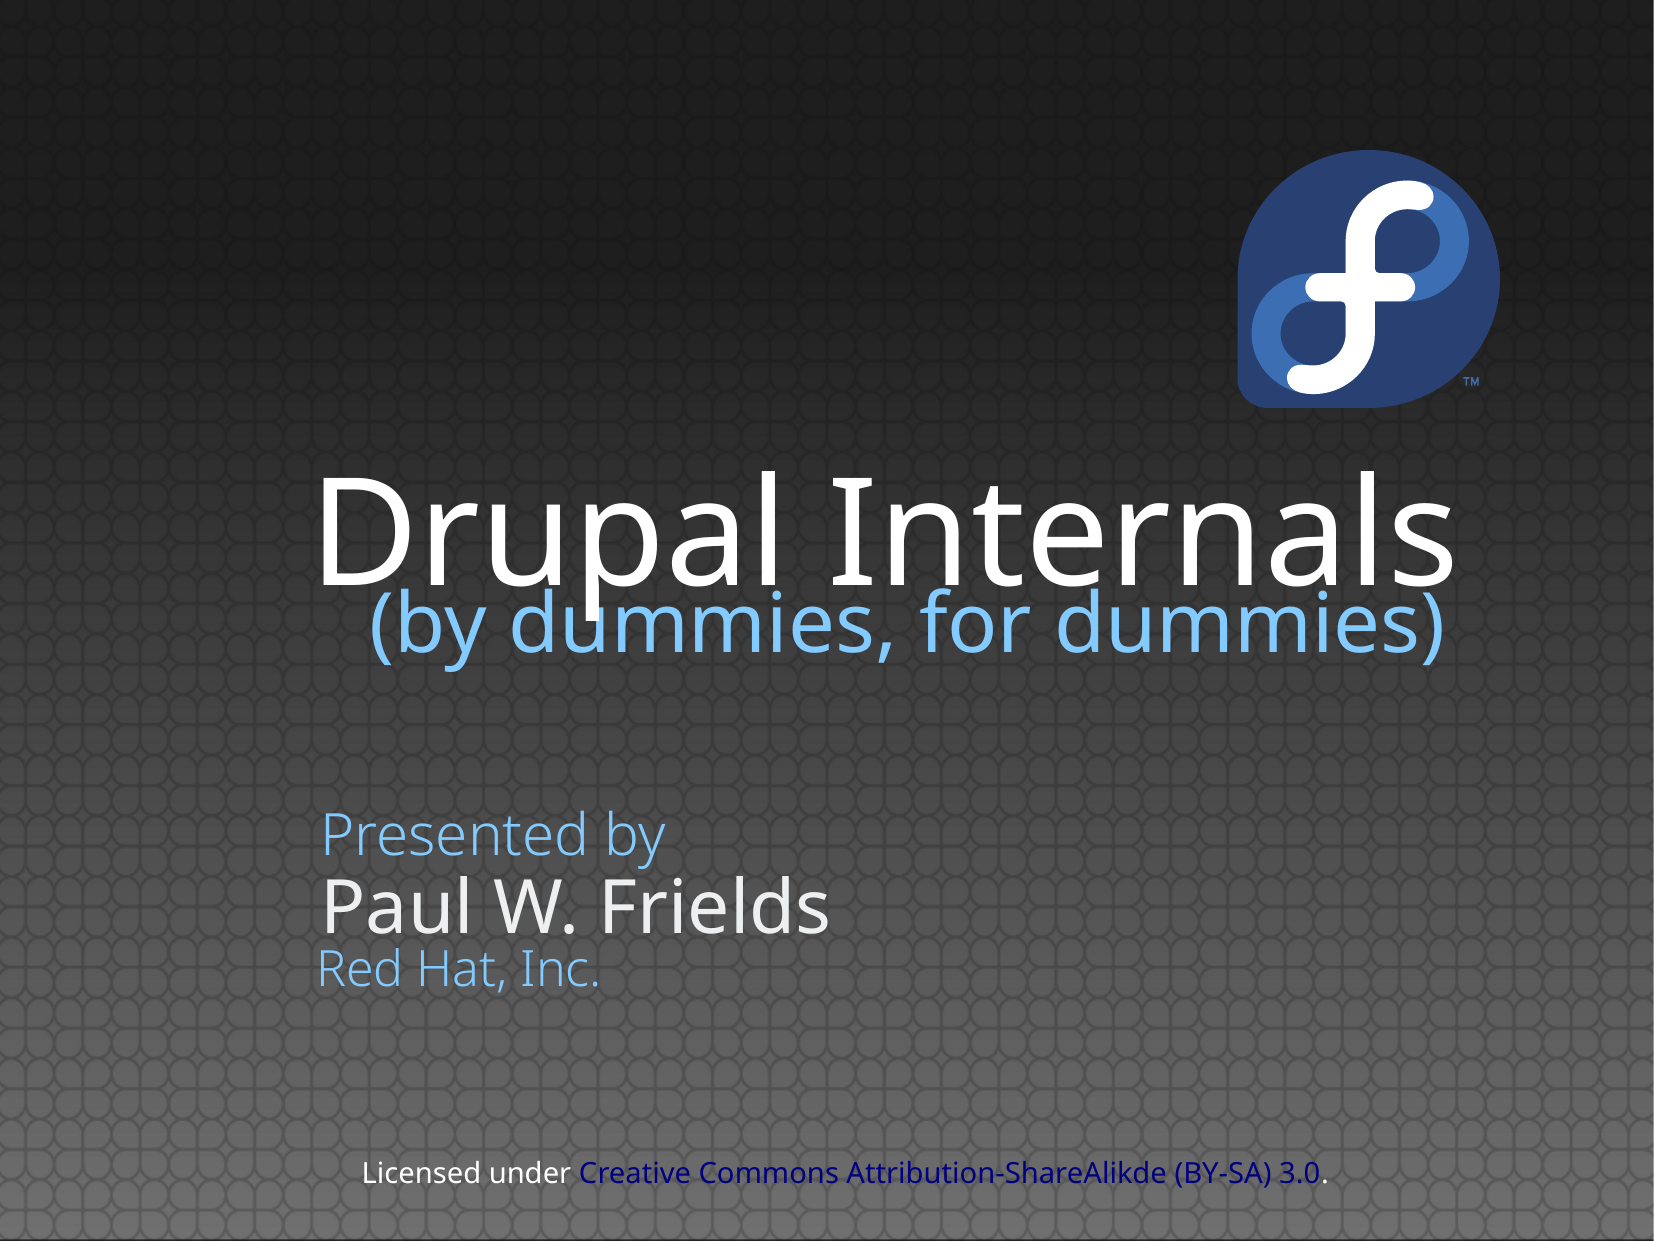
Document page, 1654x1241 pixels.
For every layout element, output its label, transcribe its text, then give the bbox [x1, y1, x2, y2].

text_box Licensed under Creative Commons Attribution-ShareAlikde (BY-SA) 3.0. [364, 1144, 1326, 1229]
text_box Presented by [305, 785, 681, 866]
subtitle (by dummies, for dummies) [100, 601, 1447, 667]
text_box Red Hat, Inc. [305, 925, 613, 997]
picture [0, 0, 1654, 1241]
text_box Drupal Internals [37, 417, 1475, 601]
text_box Paul W. Frields [305, 846, 1057, 946]
